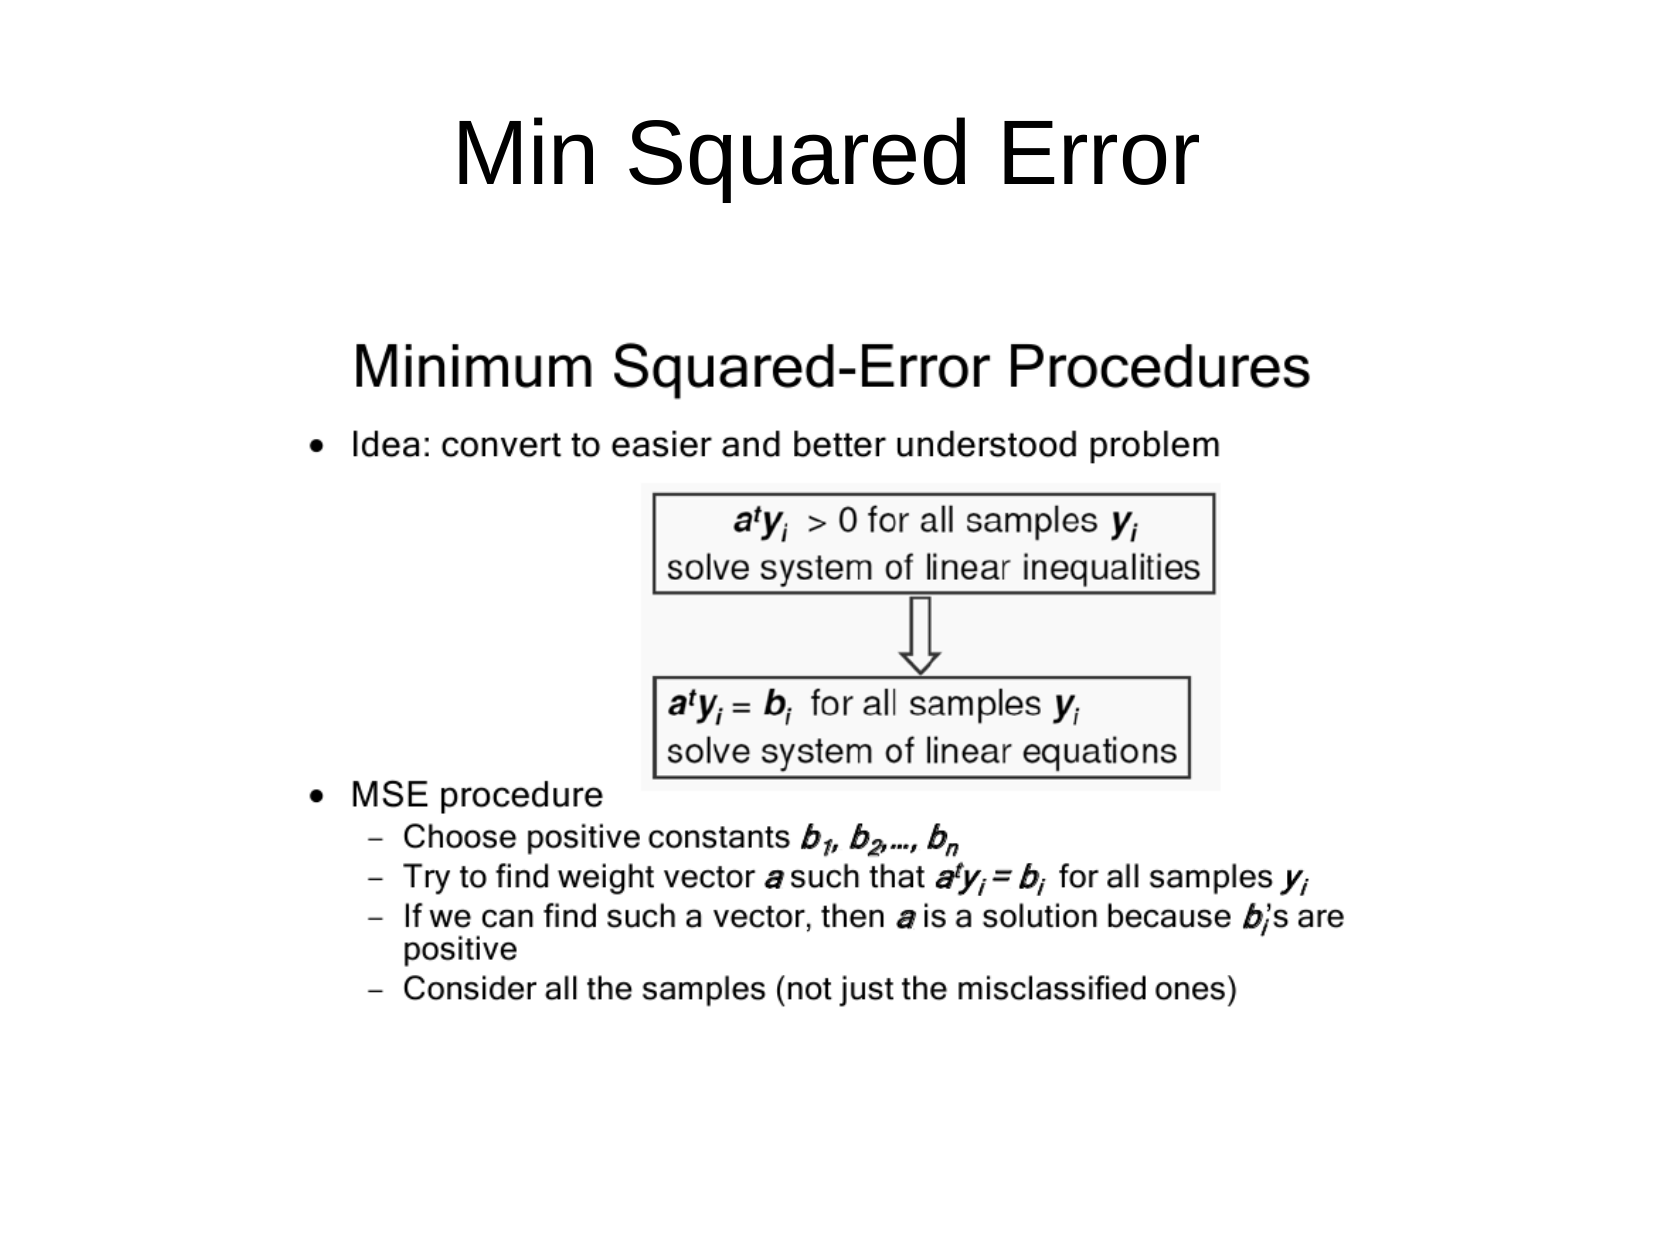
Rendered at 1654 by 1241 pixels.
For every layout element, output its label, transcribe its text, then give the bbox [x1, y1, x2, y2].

picture [283, 299, 1388, 1069]
title Min Squared Error [82, 56, 1571, 250]
